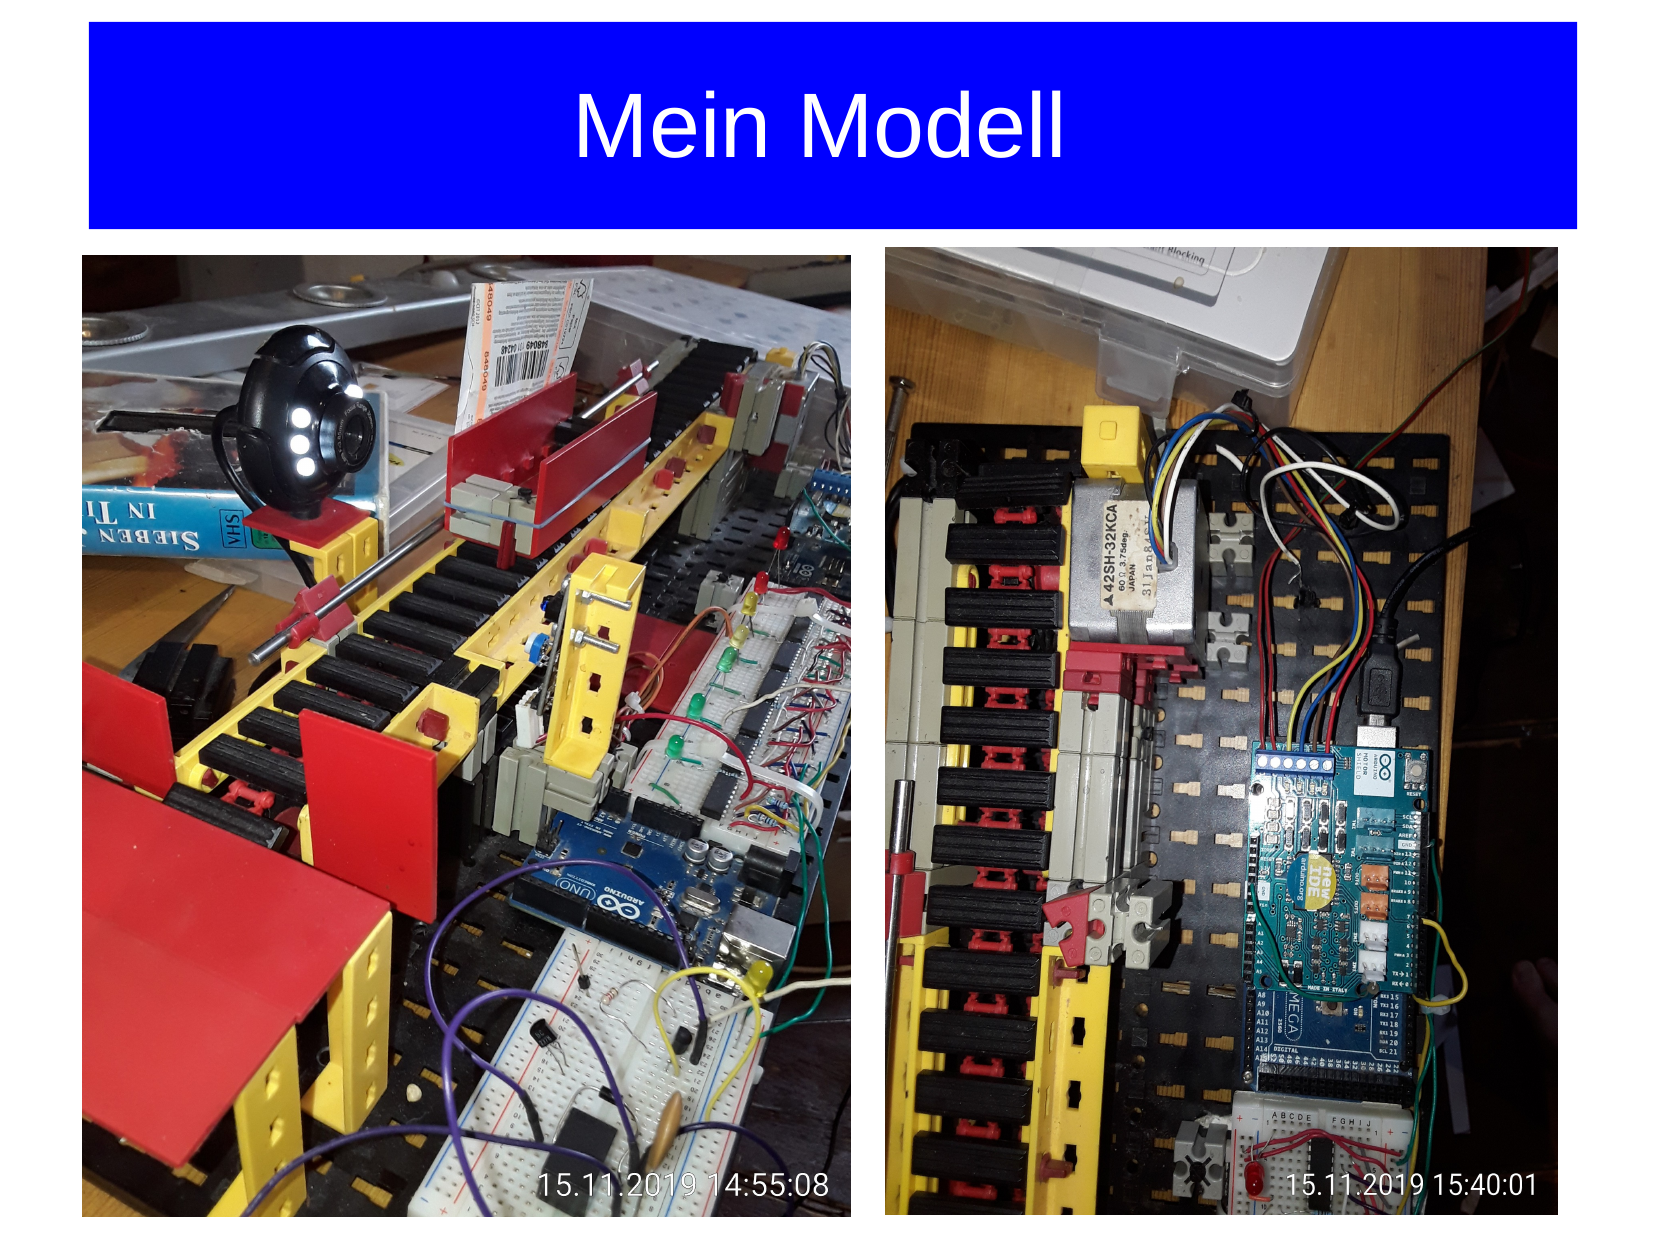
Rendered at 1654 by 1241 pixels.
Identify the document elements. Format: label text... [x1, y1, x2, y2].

picture [82, 255, 851, 1217]
title Mein Modell [88, 21, 1578, 230]
picture [885, 247, 1558, 1215]
